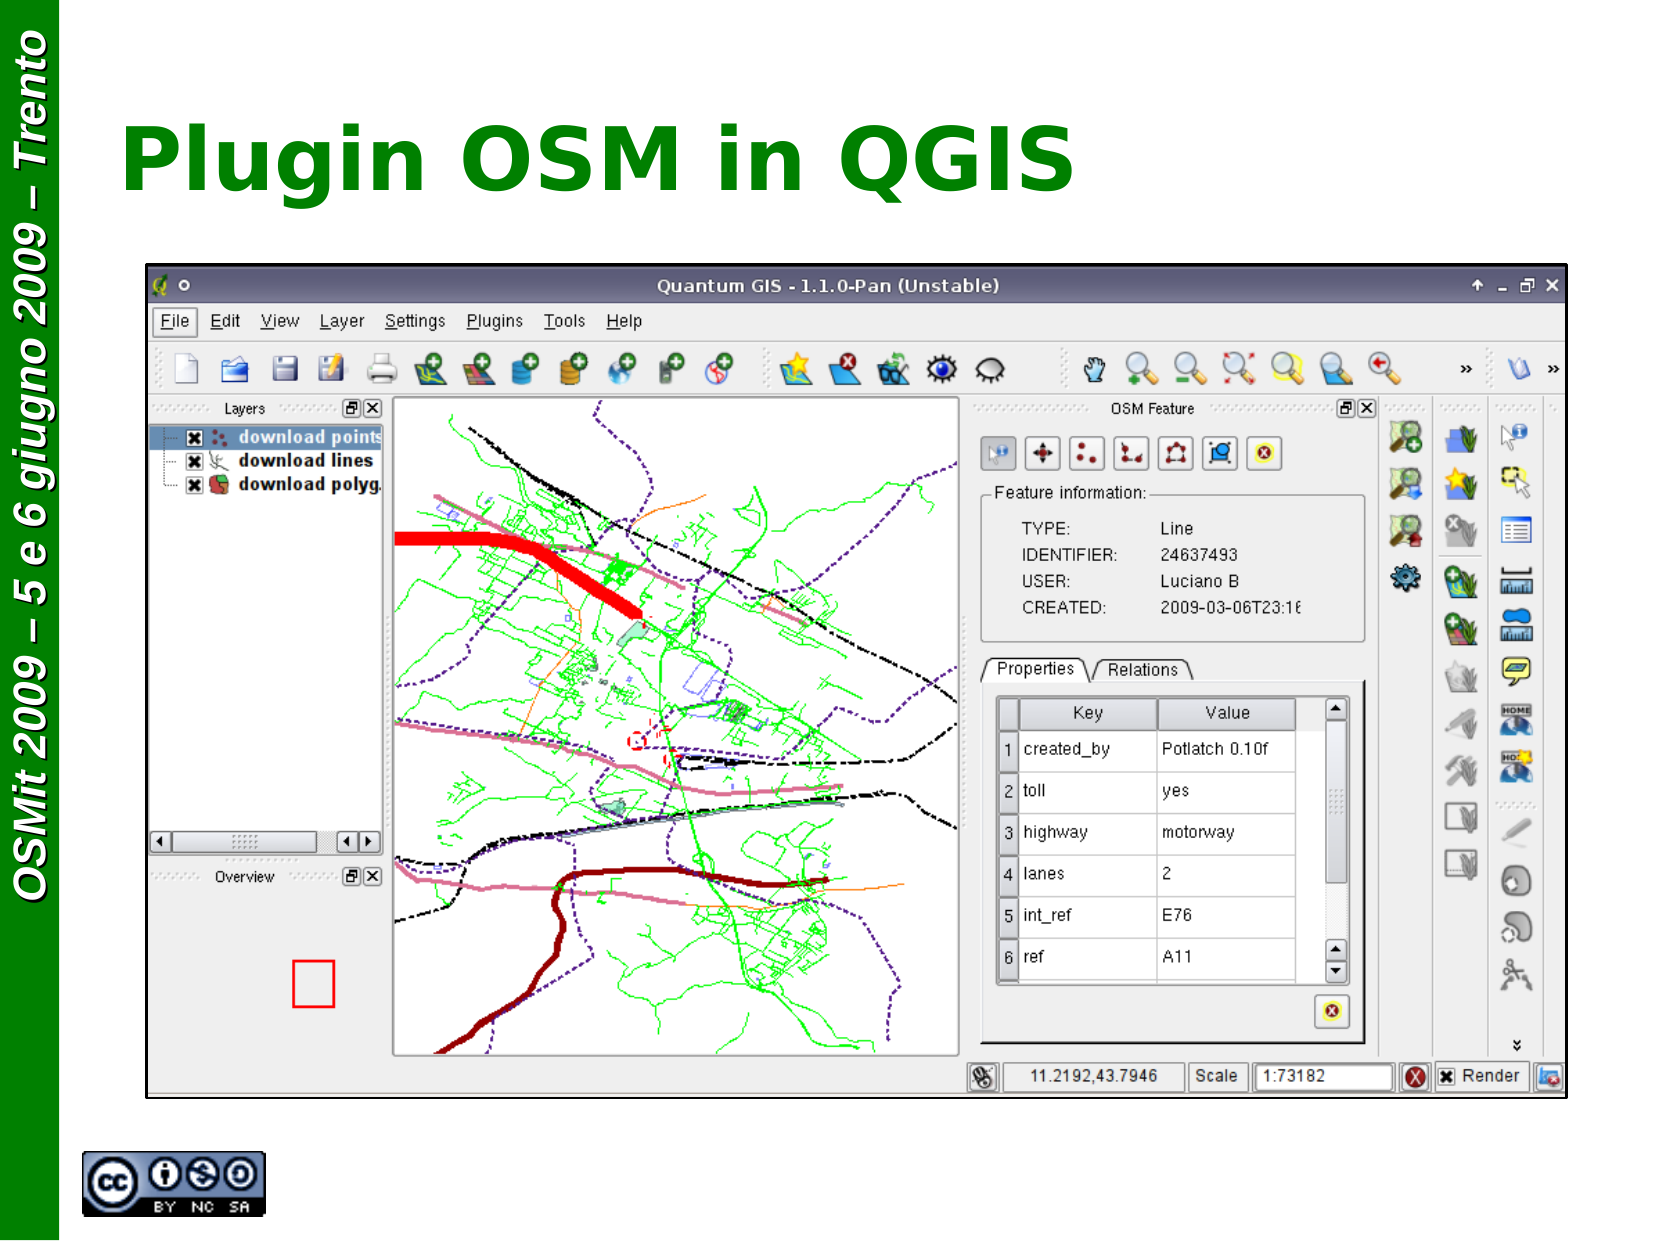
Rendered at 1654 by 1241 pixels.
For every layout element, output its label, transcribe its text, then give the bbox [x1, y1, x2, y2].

picture [147, 266, 1565, 1097]
picture [82, 1151, 266, 1217]
title Plugin OSM in QGIS [118, 64, 1394, 257]
